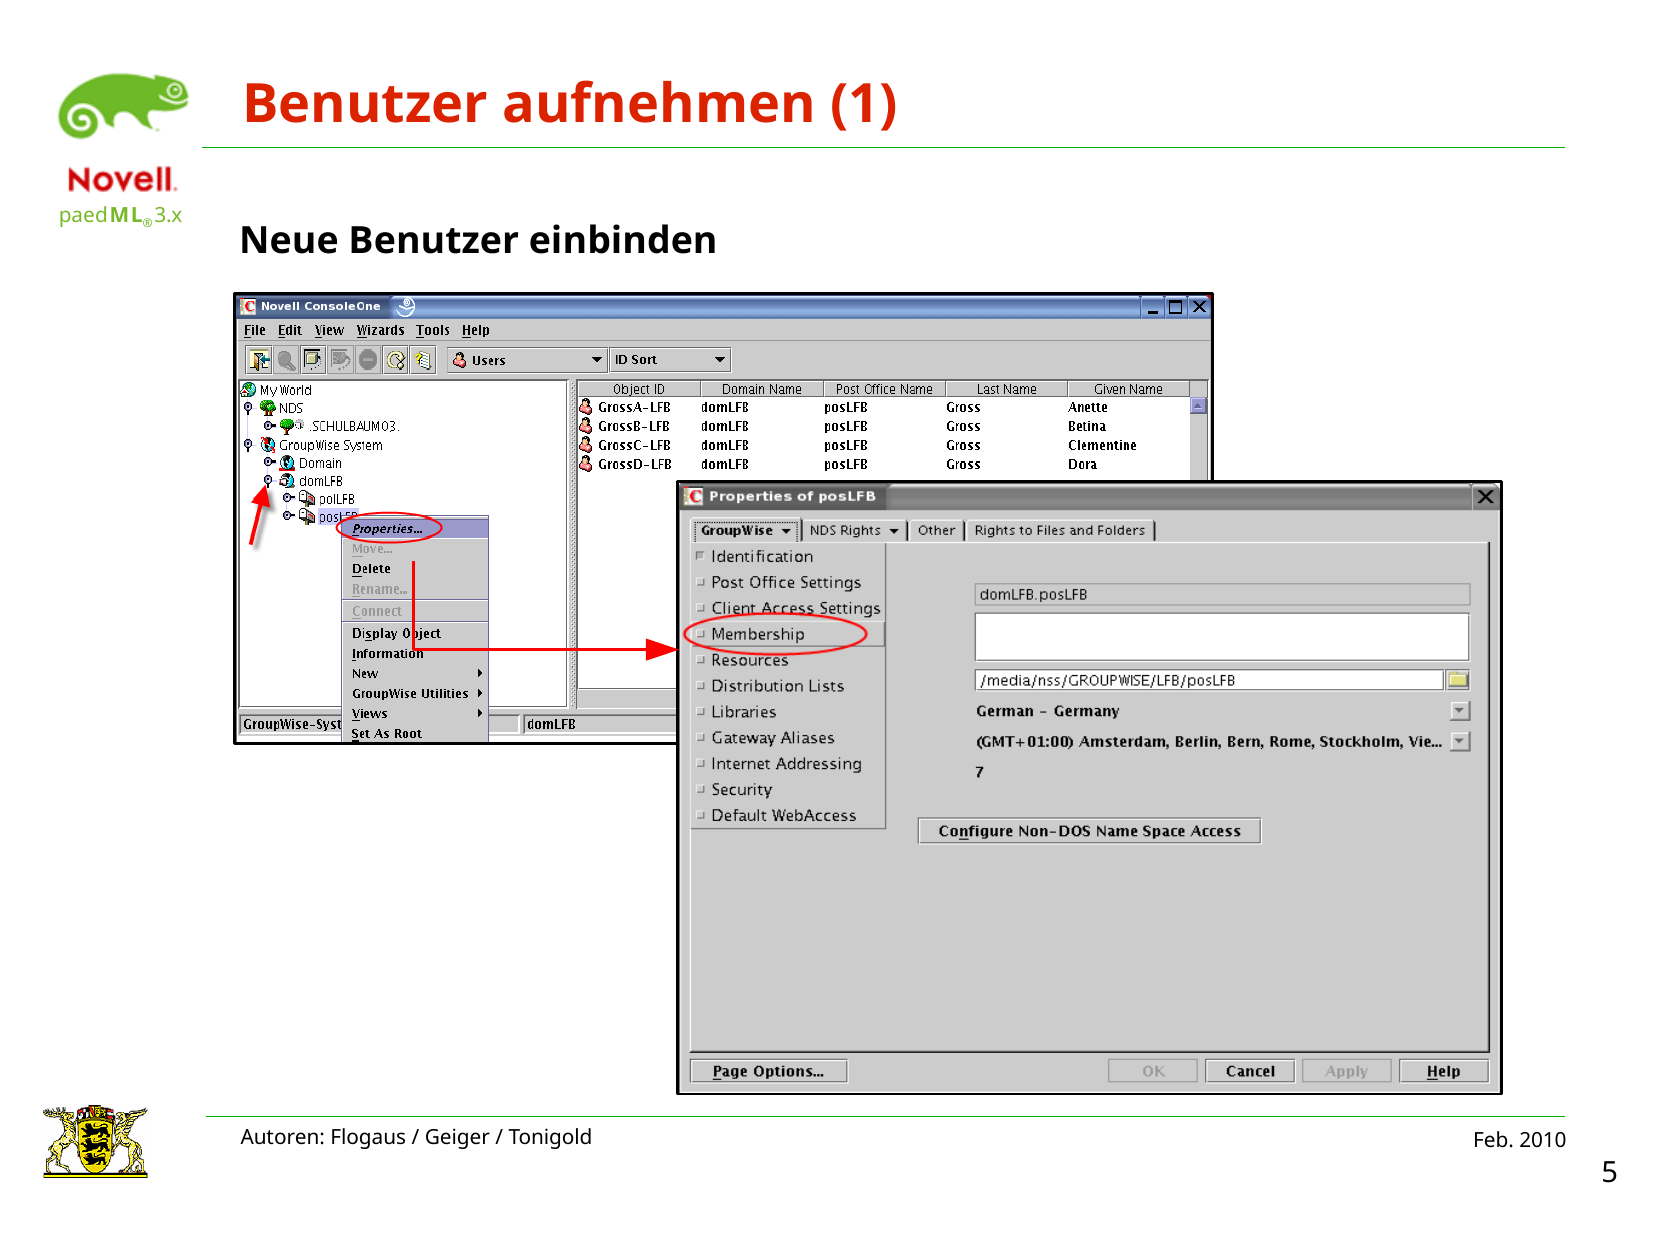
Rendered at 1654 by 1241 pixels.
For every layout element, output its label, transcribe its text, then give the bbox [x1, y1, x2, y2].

text_box Neue Benutzer einbinden [224, 205, 1052, 266]
picture [44, 56, 202, 214]
picture [236, 295, 1211, 742]
title Benutzer aufnehmen (1) [242, 67, 1577, 136]
picture [41, 1104, 148, 1180]
picture [679, 482, 1501, 1093]
